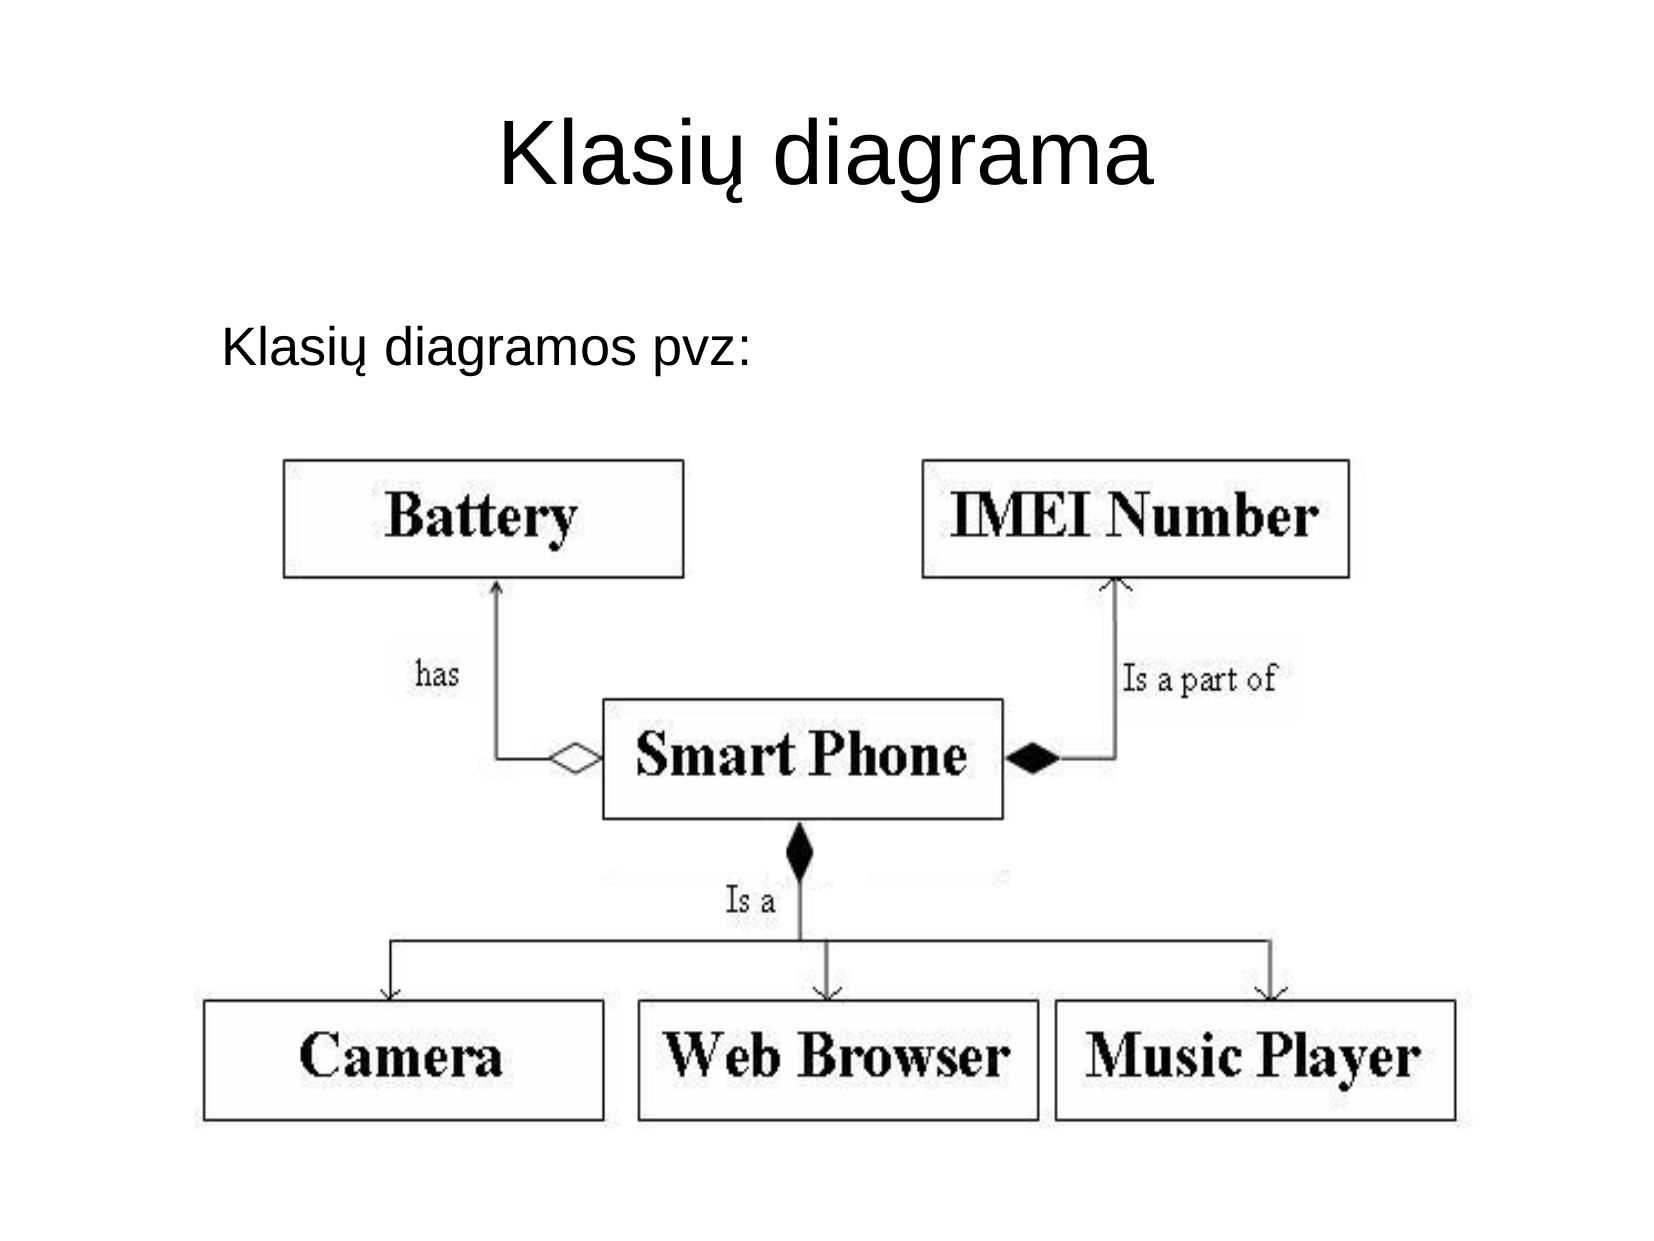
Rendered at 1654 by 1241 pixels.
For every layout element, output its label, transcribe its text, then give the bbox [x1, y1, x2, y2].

title Klasių diagrama [82, 56, 1571, 250]
text_box Klasių diagramos pvz: [206, 308, 827, 384]
picture [177, 435, 1477, 1152]
